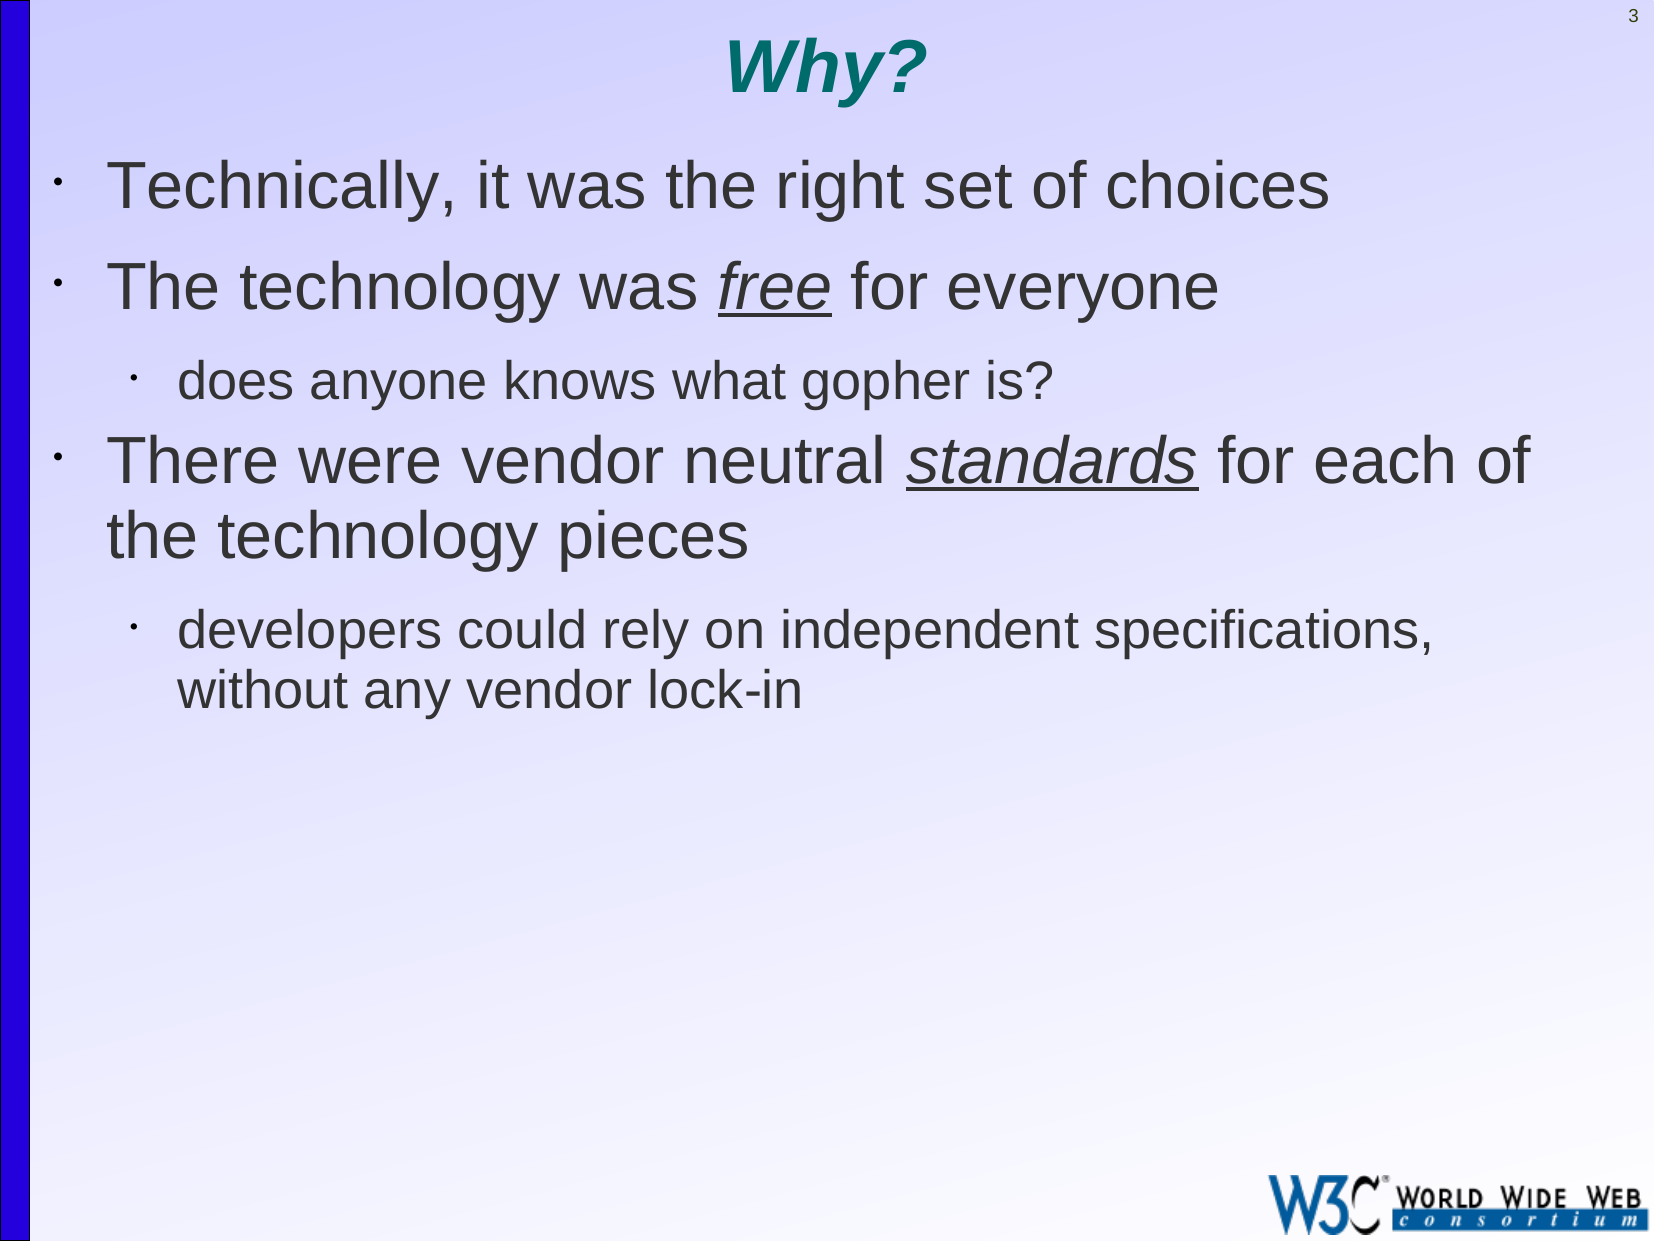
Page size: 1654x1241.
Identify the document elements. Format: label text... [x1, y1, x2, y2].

picture [1263, 1175, 1654, 1235]
title Why? [0, 13, 1654, 117]
list Technically, it was the right set of choices The technology was free for everyone does anyone knows what gopher is? There were vendor neutral standards for each of the technology pieces developers could rely on independent specifications, without any vendor lock-in [35, 147, 1618, 1119]
